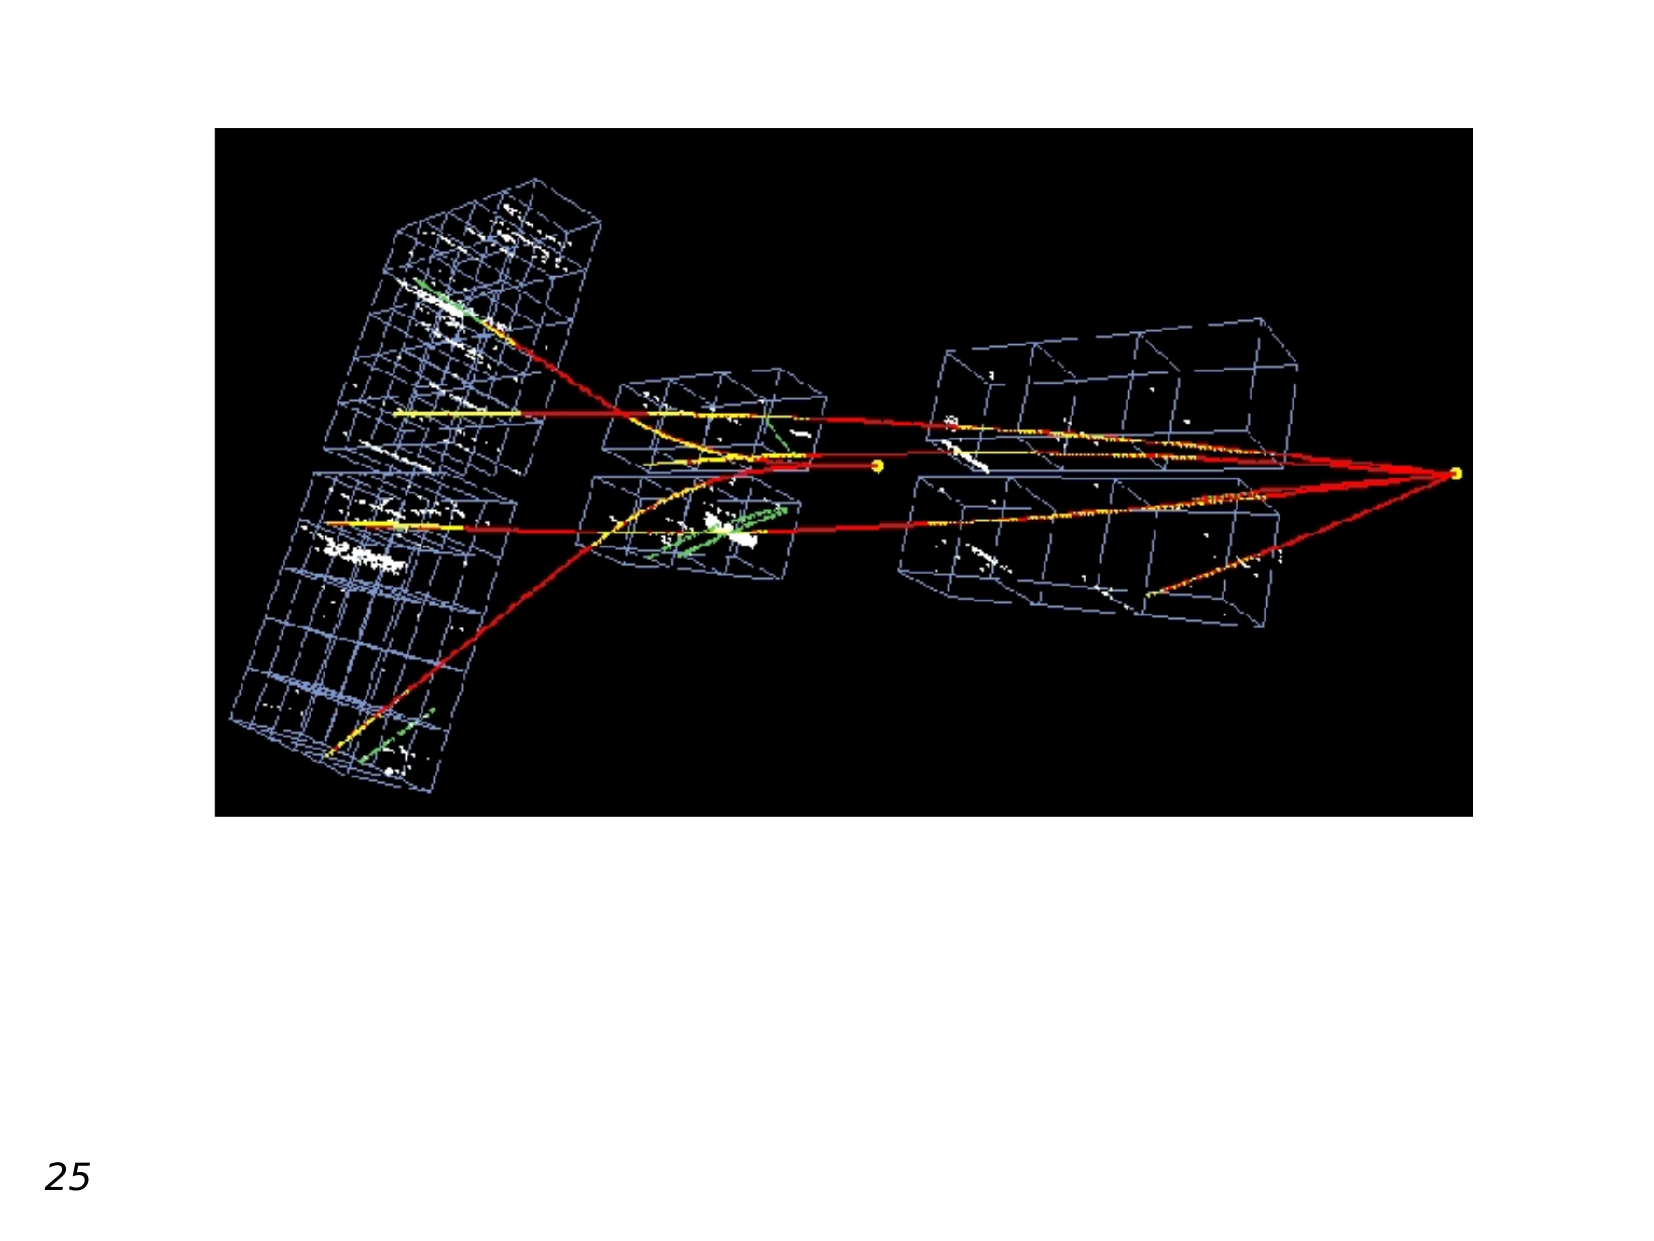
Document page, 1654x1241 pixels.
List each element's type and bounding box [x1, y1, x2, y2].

picture [214, 127, 1473, 818]
